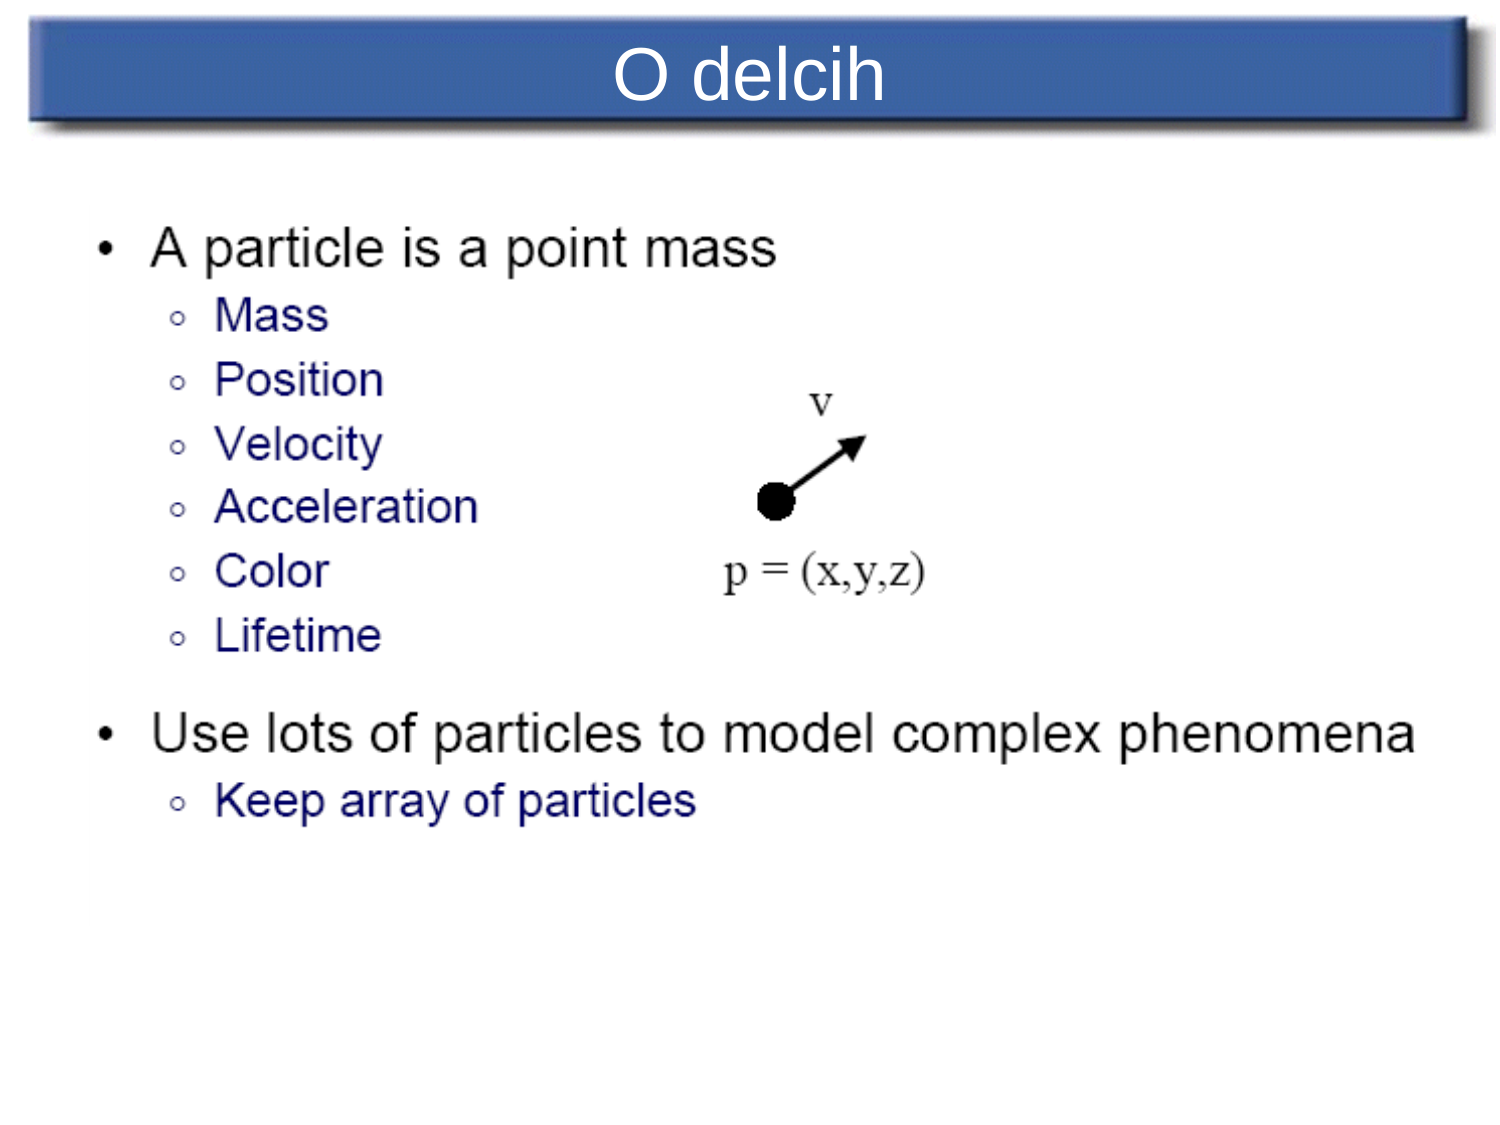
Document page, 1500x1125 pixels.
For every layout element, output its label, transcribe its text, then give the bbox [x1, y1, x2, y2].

text_box O delcih [597, 17, 903, 124]
picture [88, 205, 1424, 926]
picture [27, 13, 1496, 141]
